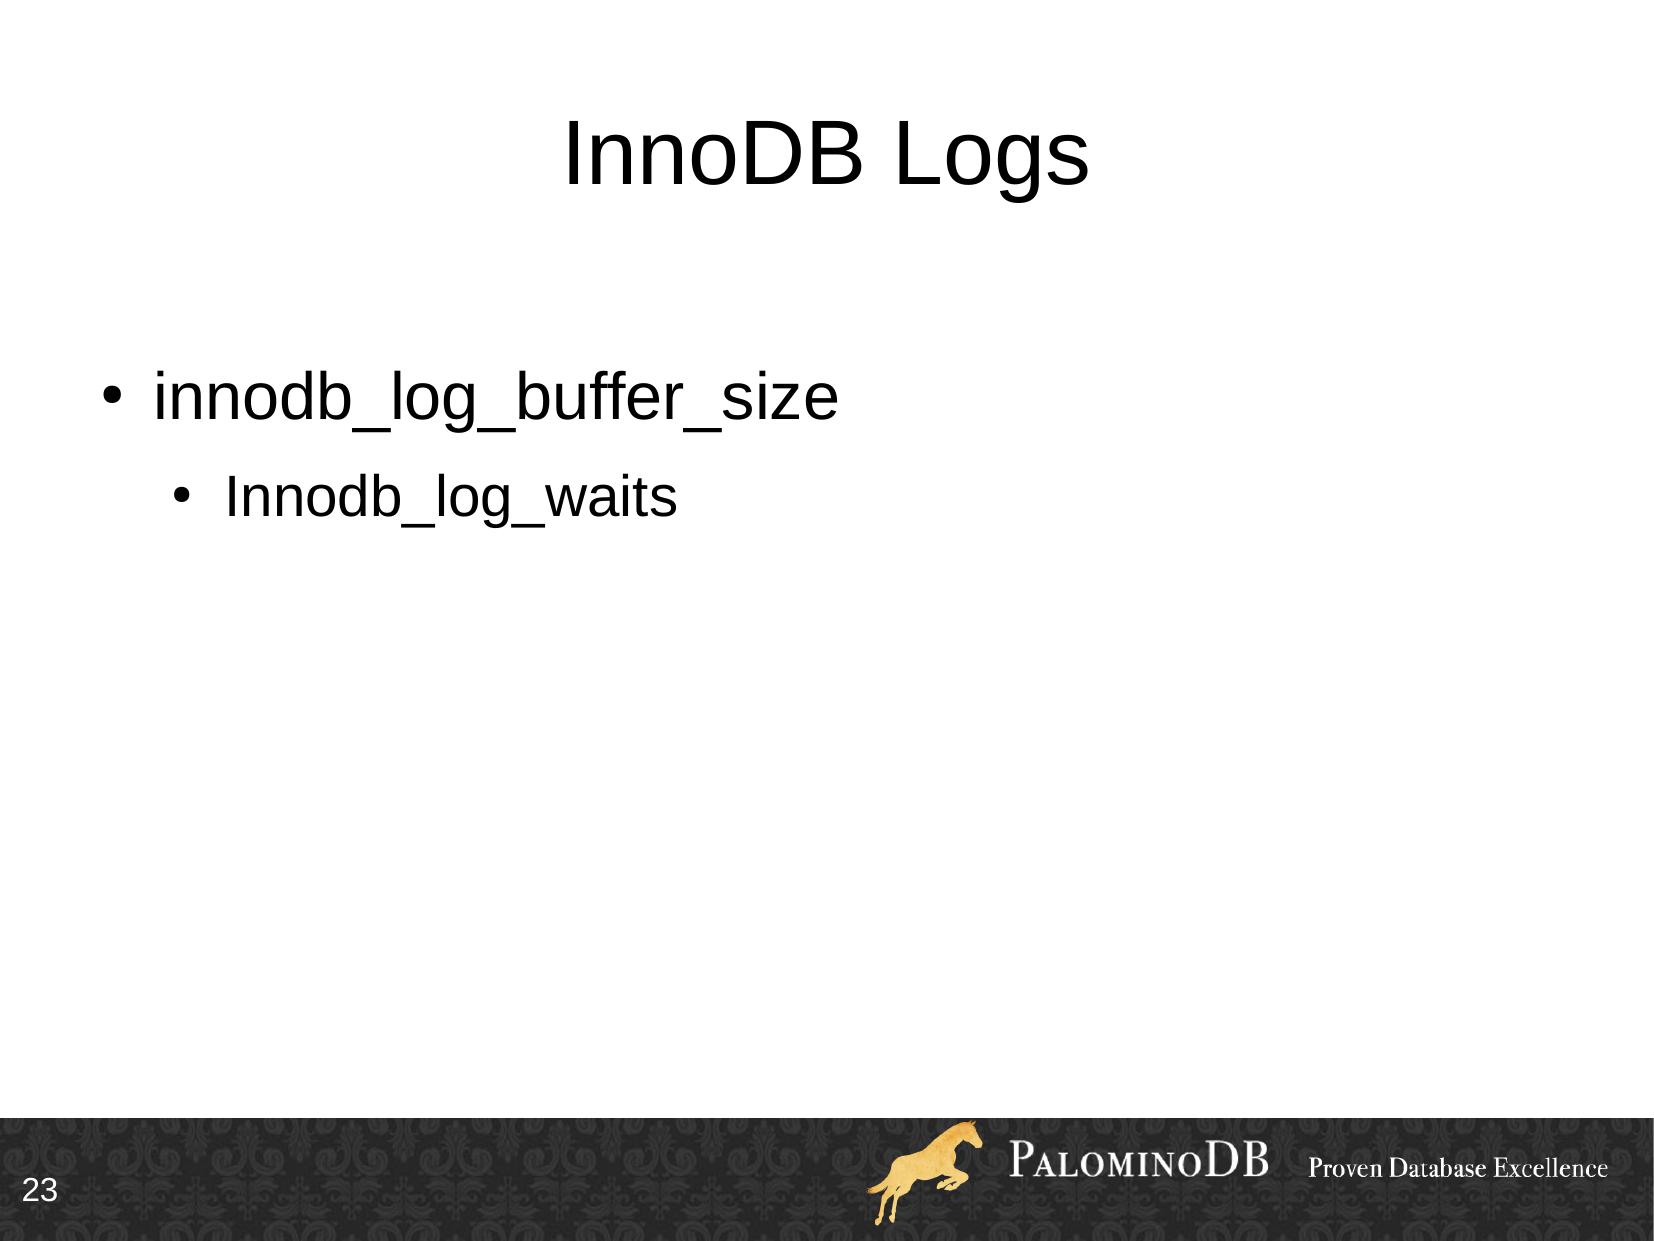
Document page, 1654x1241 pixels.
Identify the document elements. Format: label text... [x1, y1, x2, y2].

picture [0, 1109, 1654, 1241]
title InnoDB Logs [82, 49, 1571, 254]
list innodb_log_buffer_size Innodb_log_waits [82, 254, 1571, 1074]
